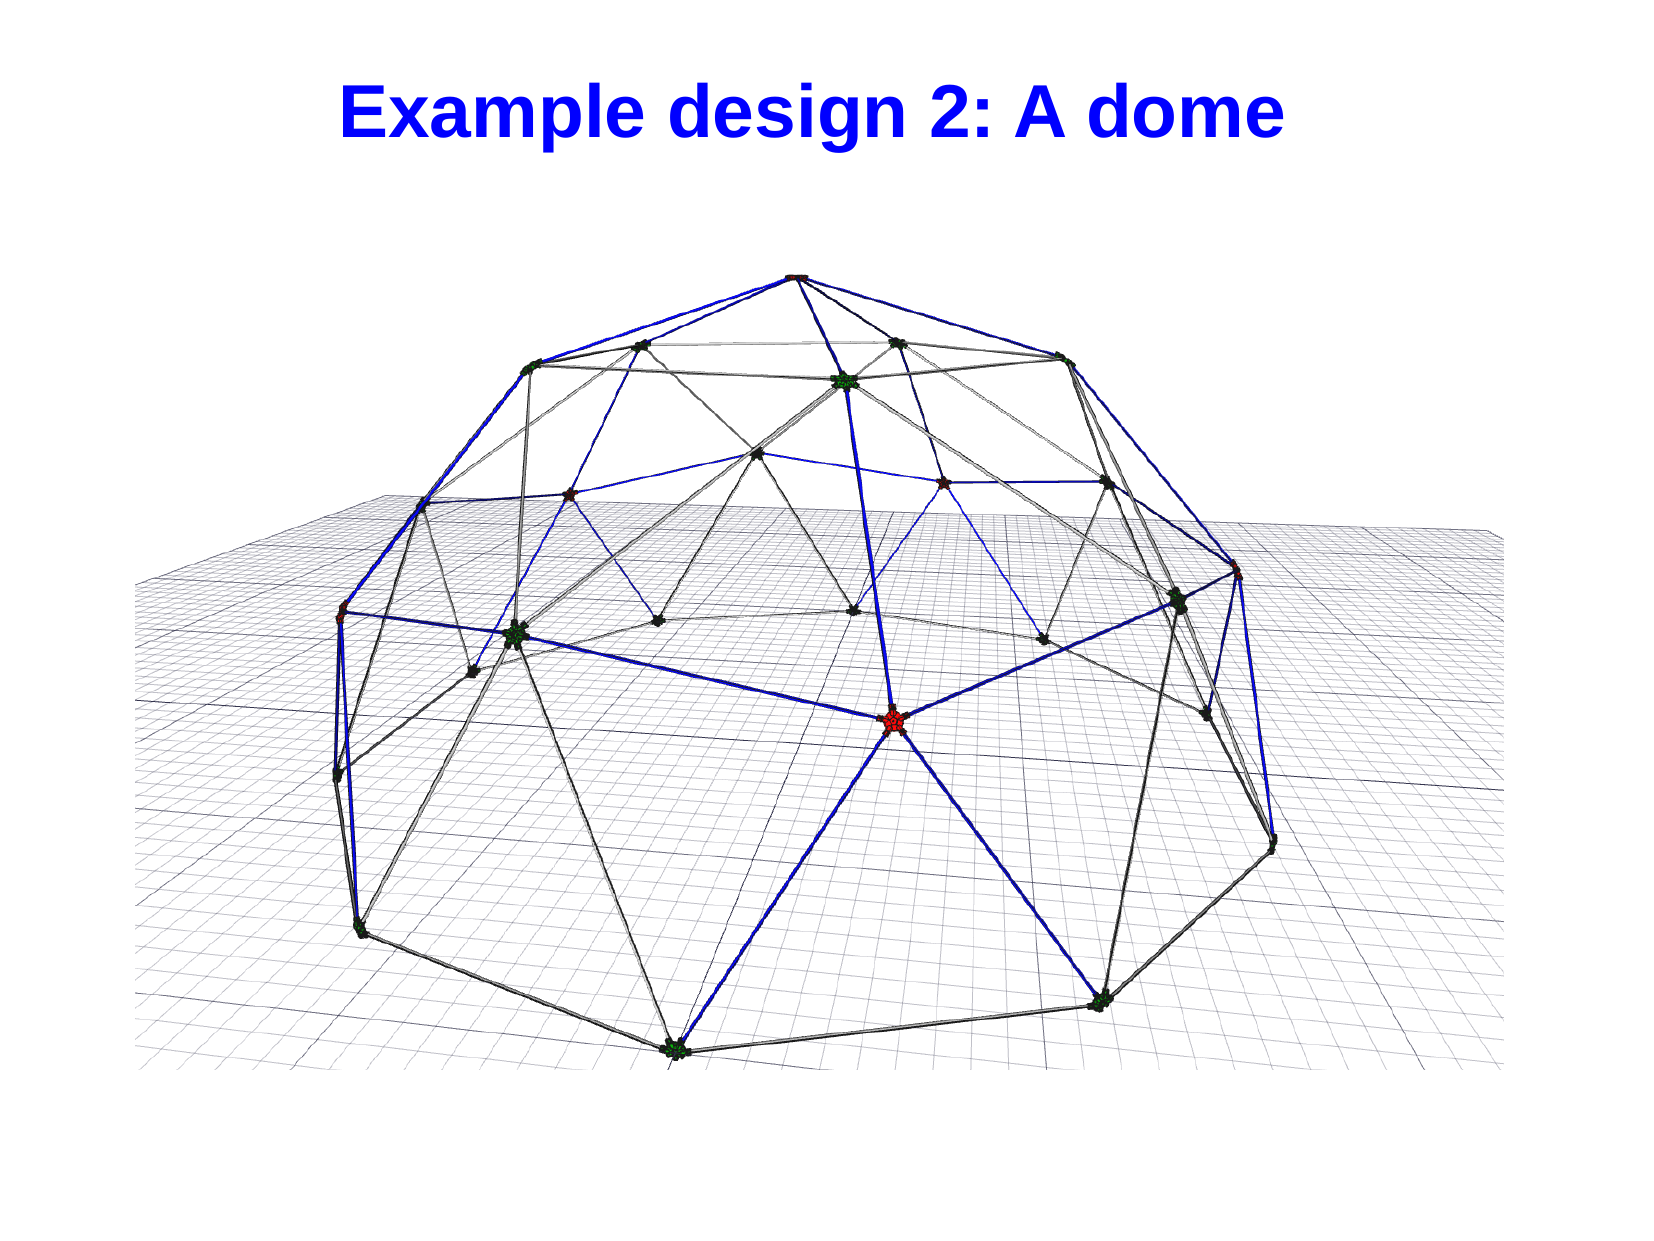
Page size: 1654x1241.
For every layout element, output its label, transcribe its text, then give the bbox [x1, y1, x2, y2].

text_box Example design 2: A dome [64, 58, 1561, 164]
picture [135, 224, 1504, 1070]
